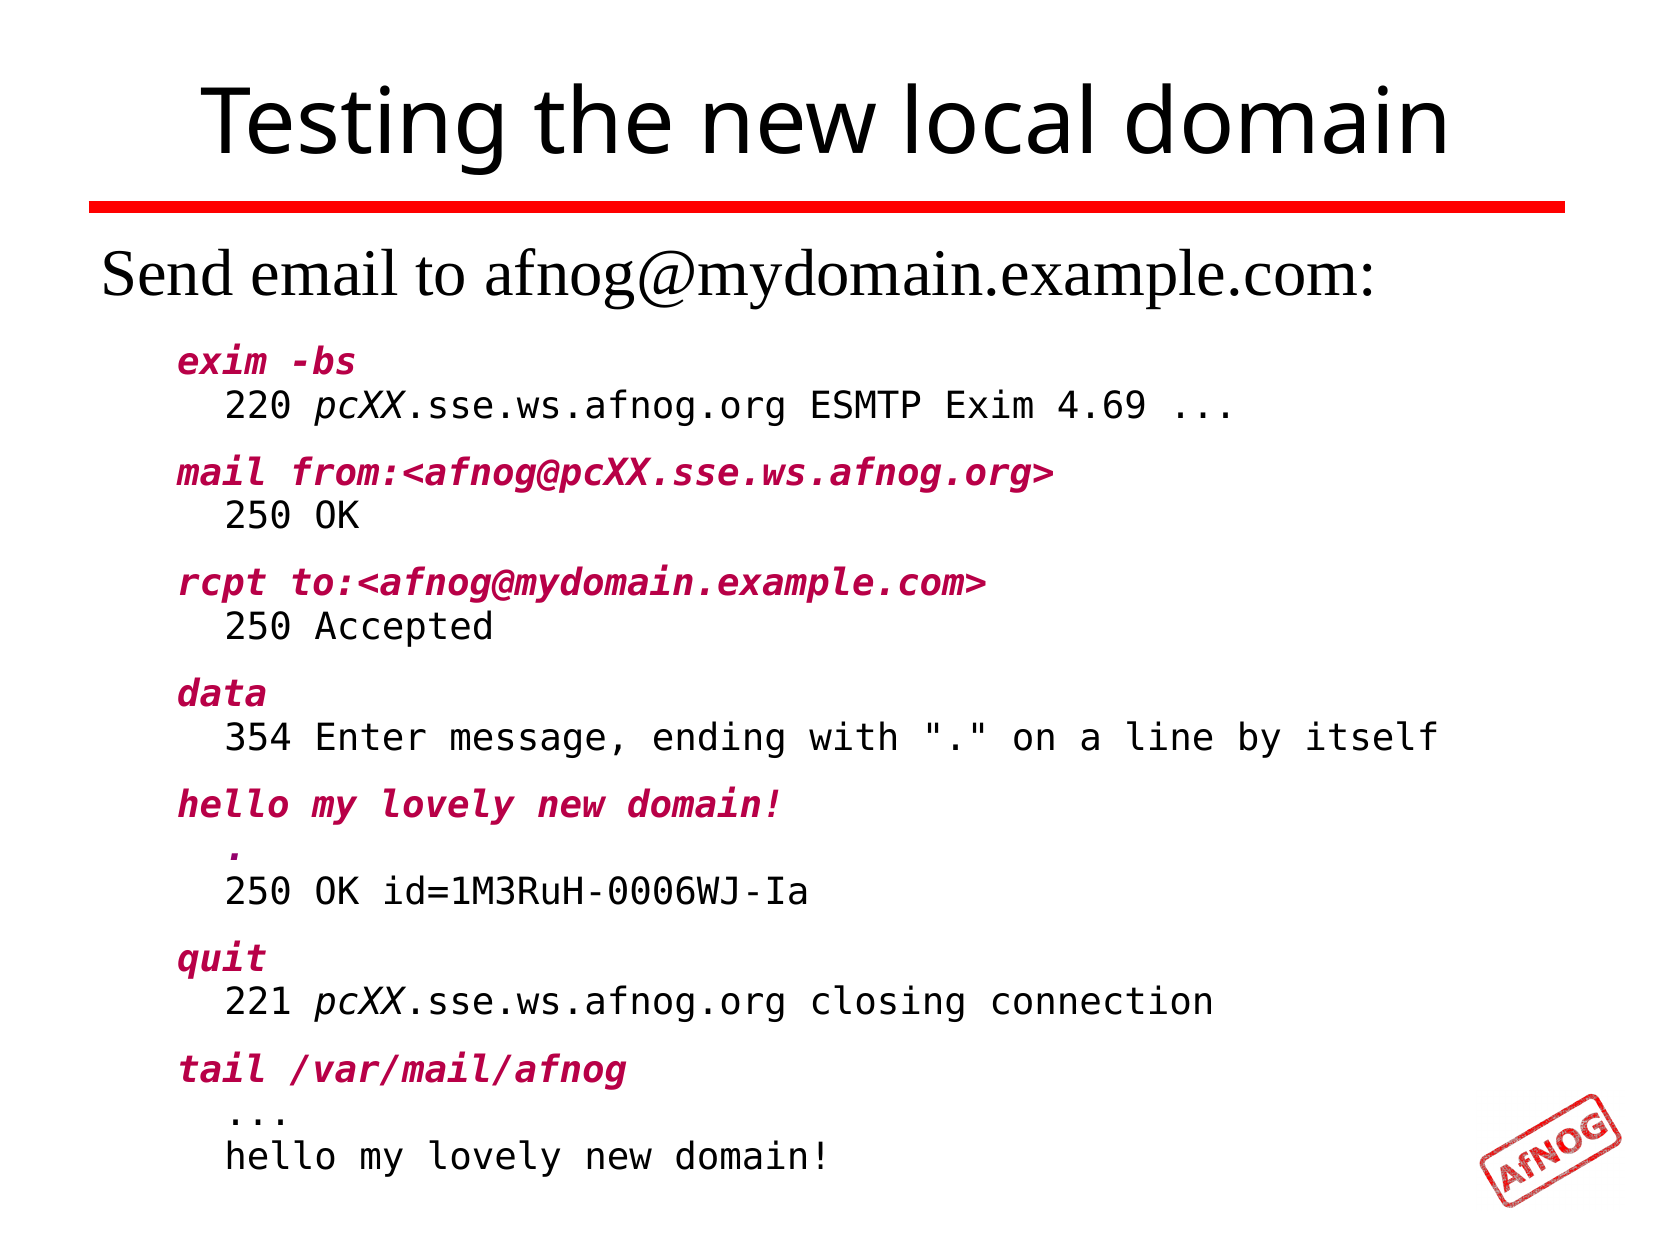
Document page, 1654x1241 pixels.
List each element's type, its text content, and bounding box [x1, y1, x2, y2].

list Send email to afnog@mydomain.example.com: exim -bs 220 pcXX.sse.ws.afnog.org ESMTP Exim 4.69 ... mail from:<afnog@pcXX.sse.ws.afnog.org> 250 OK rcpt to:<afnog@mydomain.example.com> 250 Accepted data 354 Enter message, ending with "." on a line by itself hello my lovely new domain! . 250 OK id=1M3RuH-0006WJ-Ia quit 221 pcXX.sse.ws.afnog.org closing connection tail /var/mail/afnog ... hello my lovely new domain! [82, 236, 1571, 1178]
title Testing the new local domain [88, 29, 1565, 207]
picture [1476, 1090, 1625, 1211]
